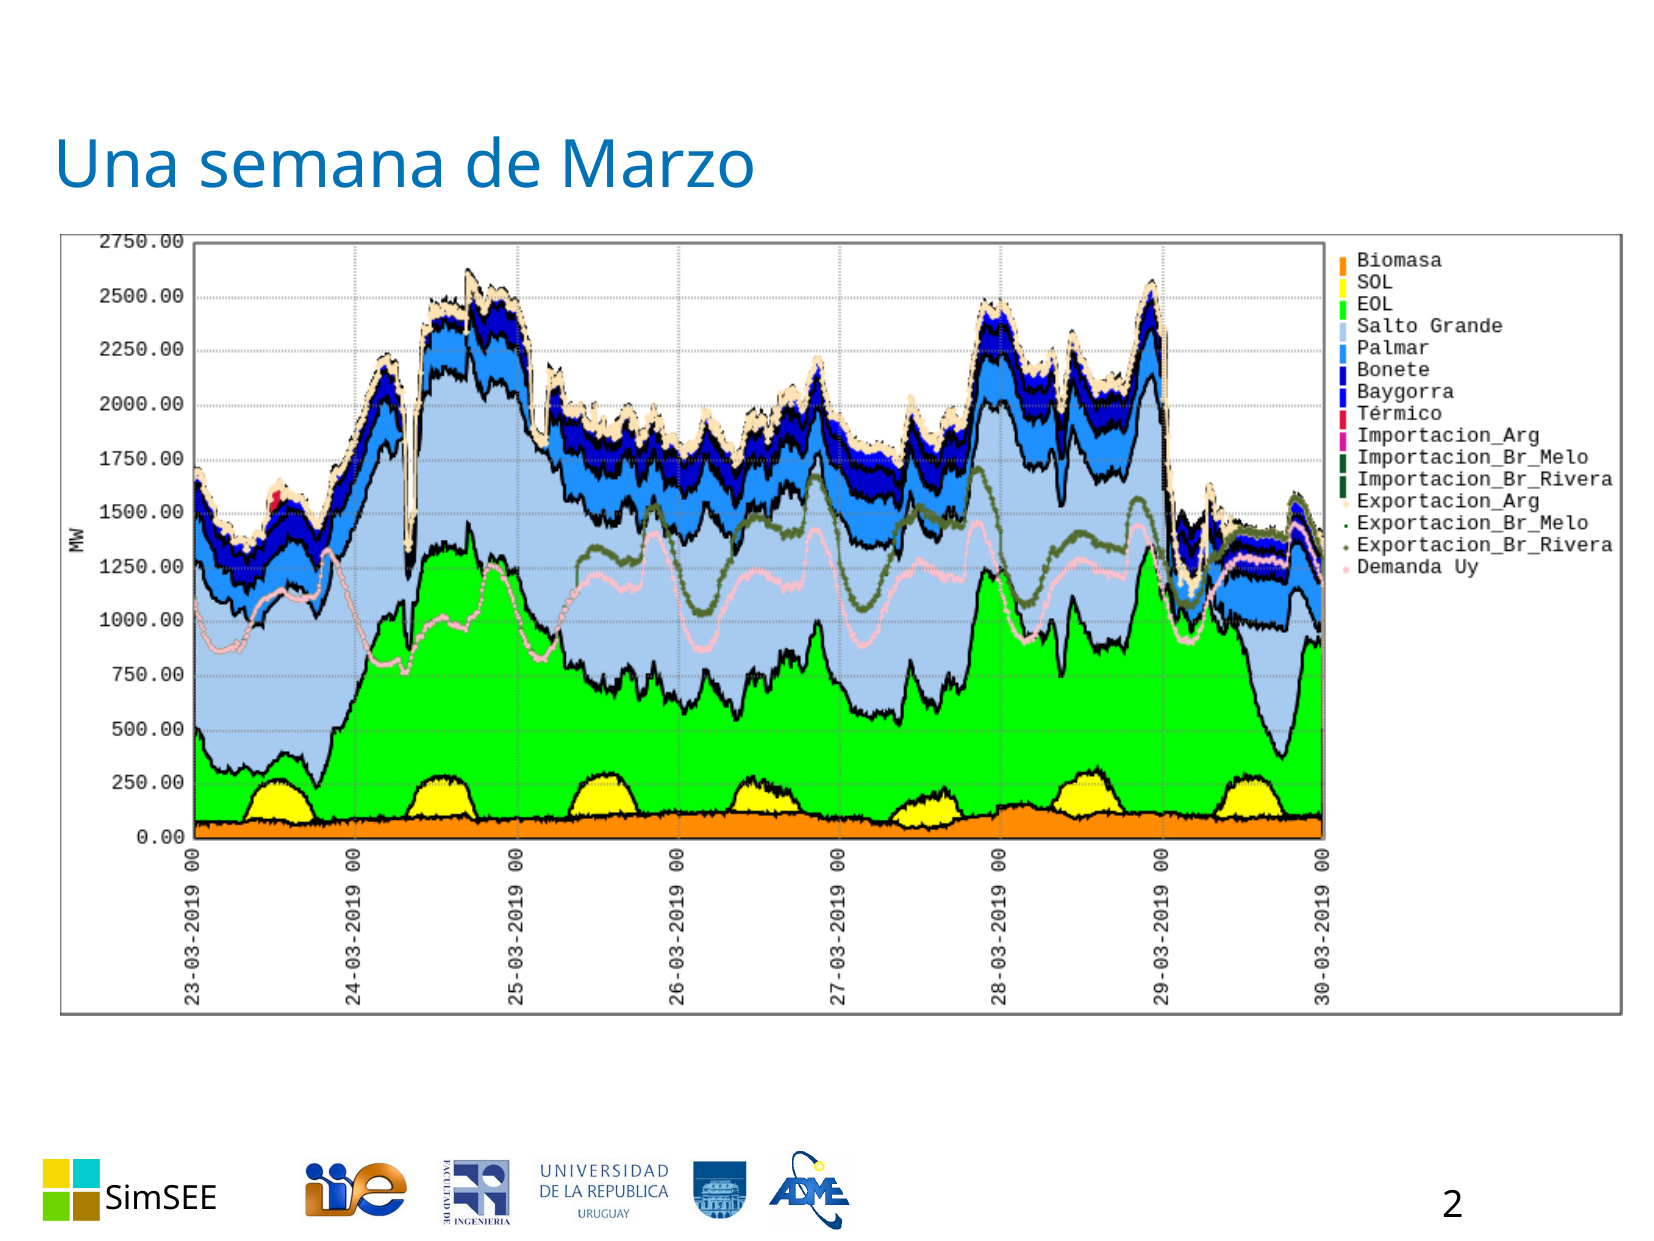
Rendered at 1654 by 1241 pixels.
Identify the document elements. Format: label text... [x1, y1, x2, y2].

picture [295, 1154, 752, 1230]
picture [41, 1157, 102, 1223]
title Una semana de Marzo [47, 59, 1459, 207]
picture [60, 234, 1623, 1016]
picture [769, 1151, 852, 1231]
